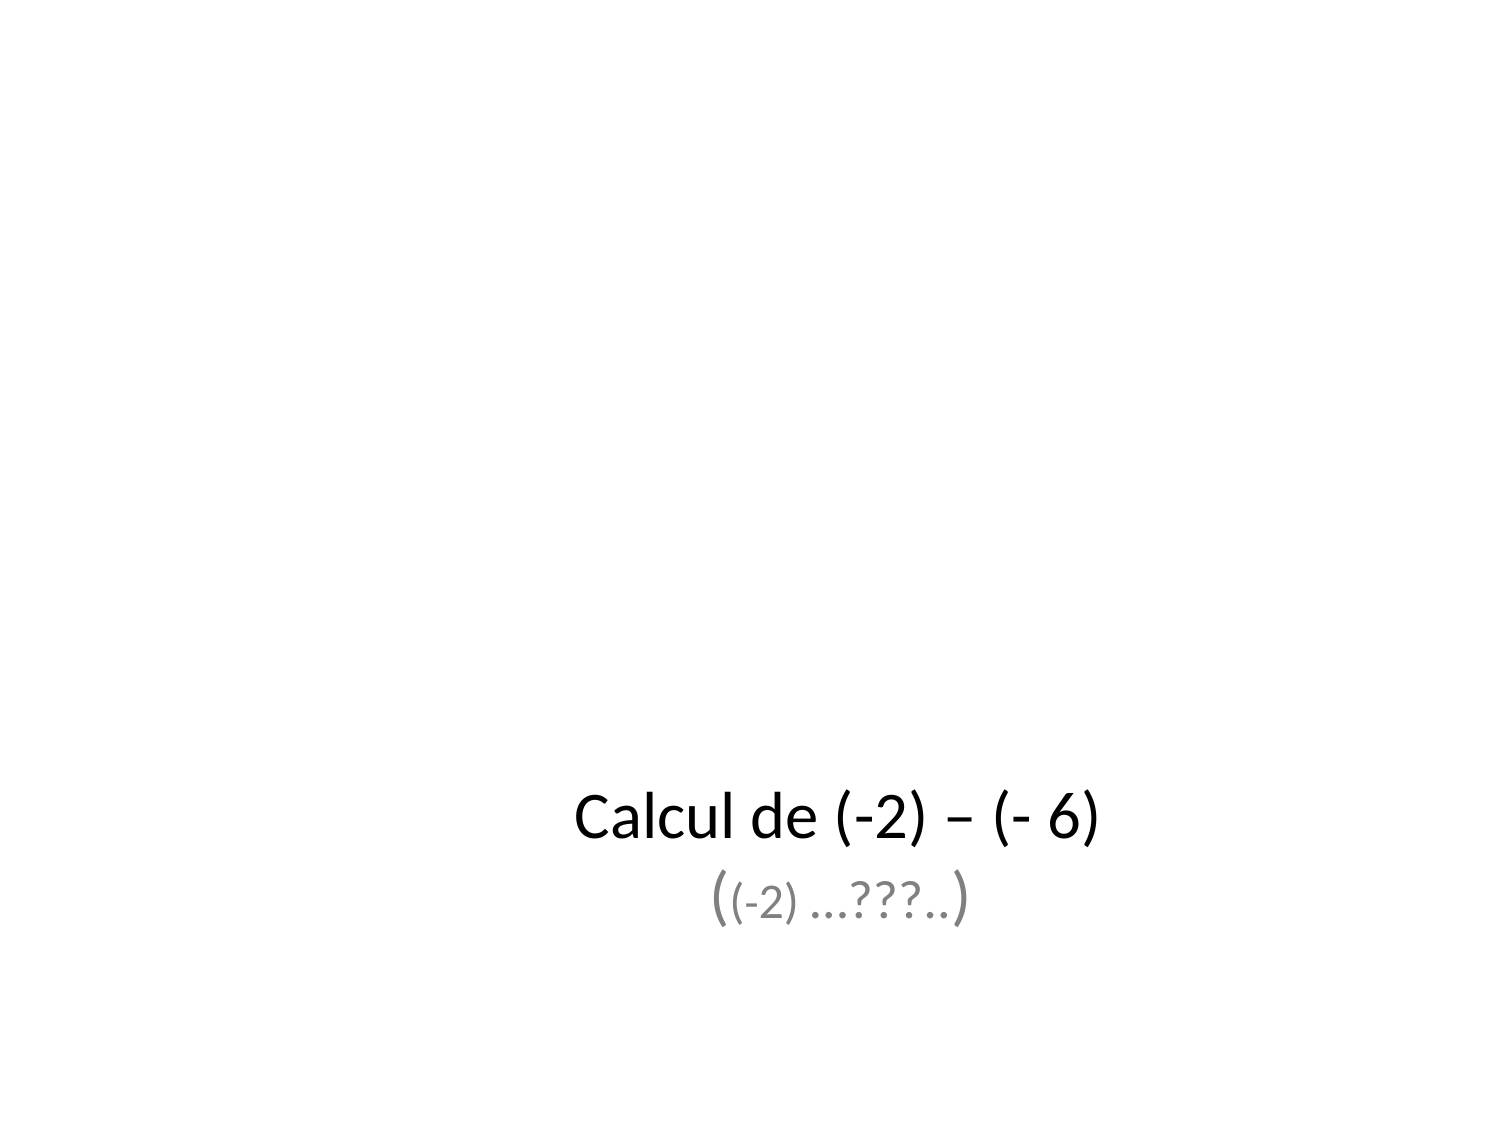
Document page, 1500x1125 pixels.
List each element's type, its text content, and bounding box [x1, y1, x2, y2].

text_box Calcul de (-2) – (- 6) ((-2) …???..) [559, 764, 1121, 1020]
